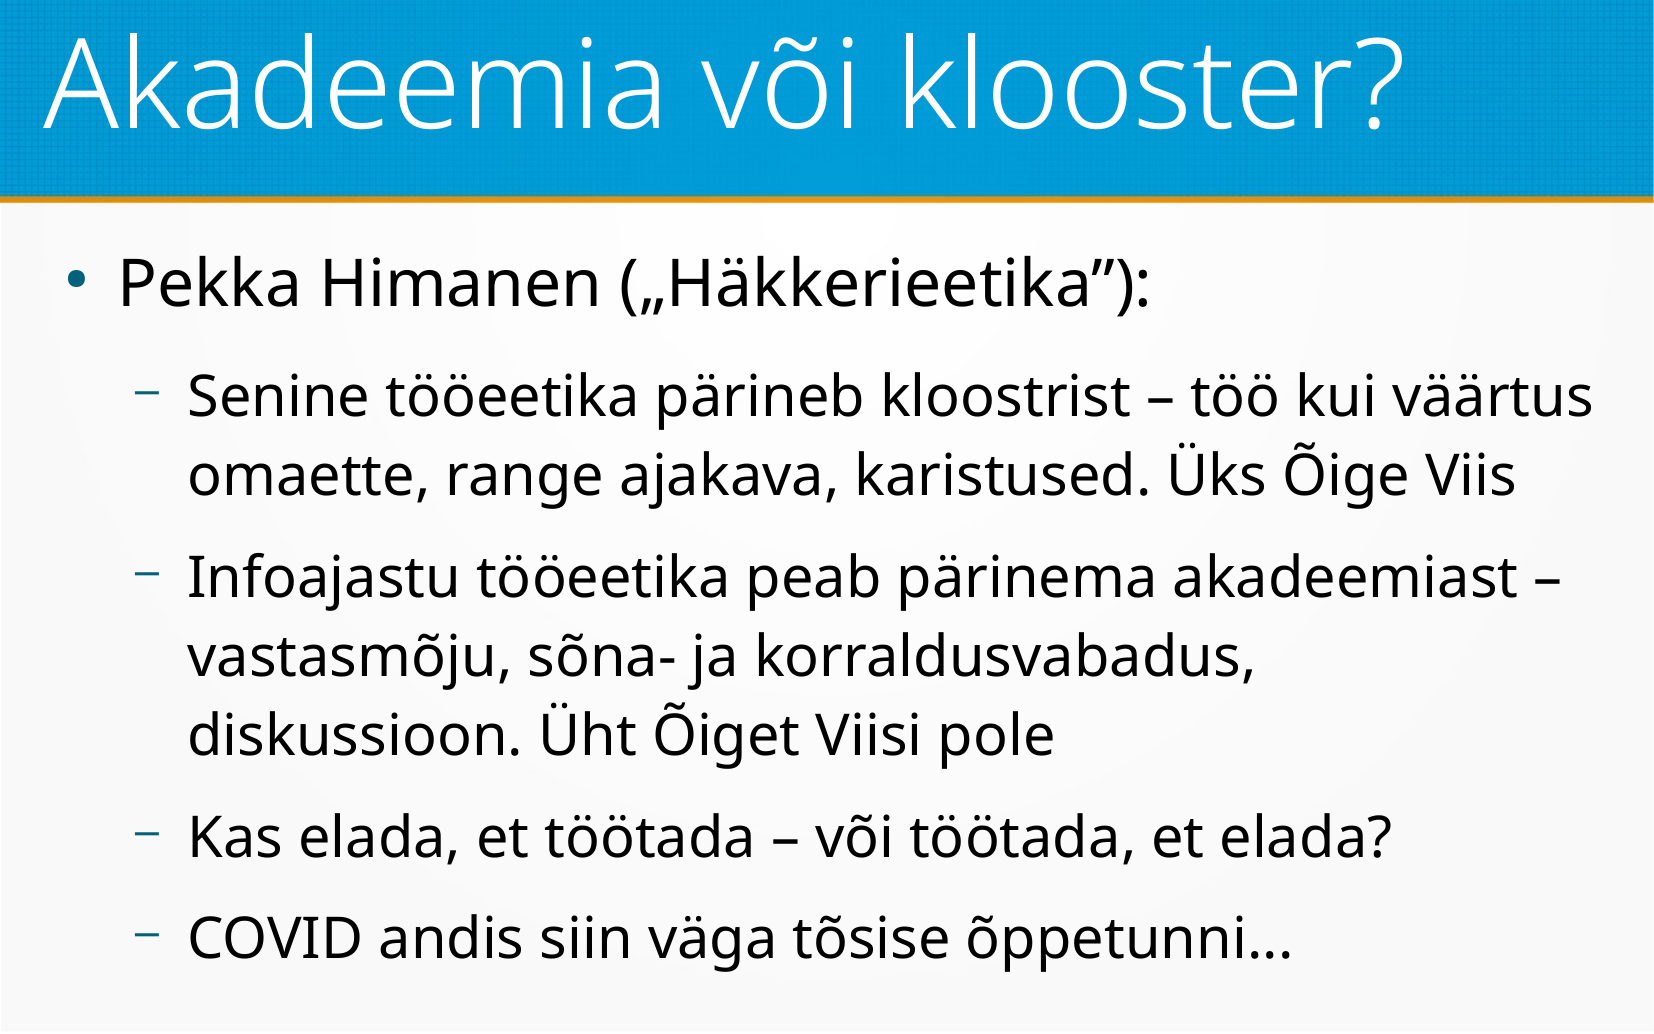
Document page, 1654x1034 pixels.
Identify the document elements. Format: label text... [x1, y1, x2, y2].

picture [0, 195, 1654, 1034]
title Akadeemia või klooster? [43, 0, 1619, 166]
list Pekka Himanen („Häkkerieetika”): Senine tööeetika pärineb kloostrist – töö kui väärtus omaette, range ajakava, karistused. Üks Õige Viis Infoajastu tööeetika peab pärinema akadeemiast – vastasmõju, sõna- ja korraldusvabadus, diskussioon. Üht Õiget Viisi pole Kas elada, et töötada – või töötada, et elada? COVID andis siin väga tõsise õppetunni... [47, 236, 1607, 1002]
